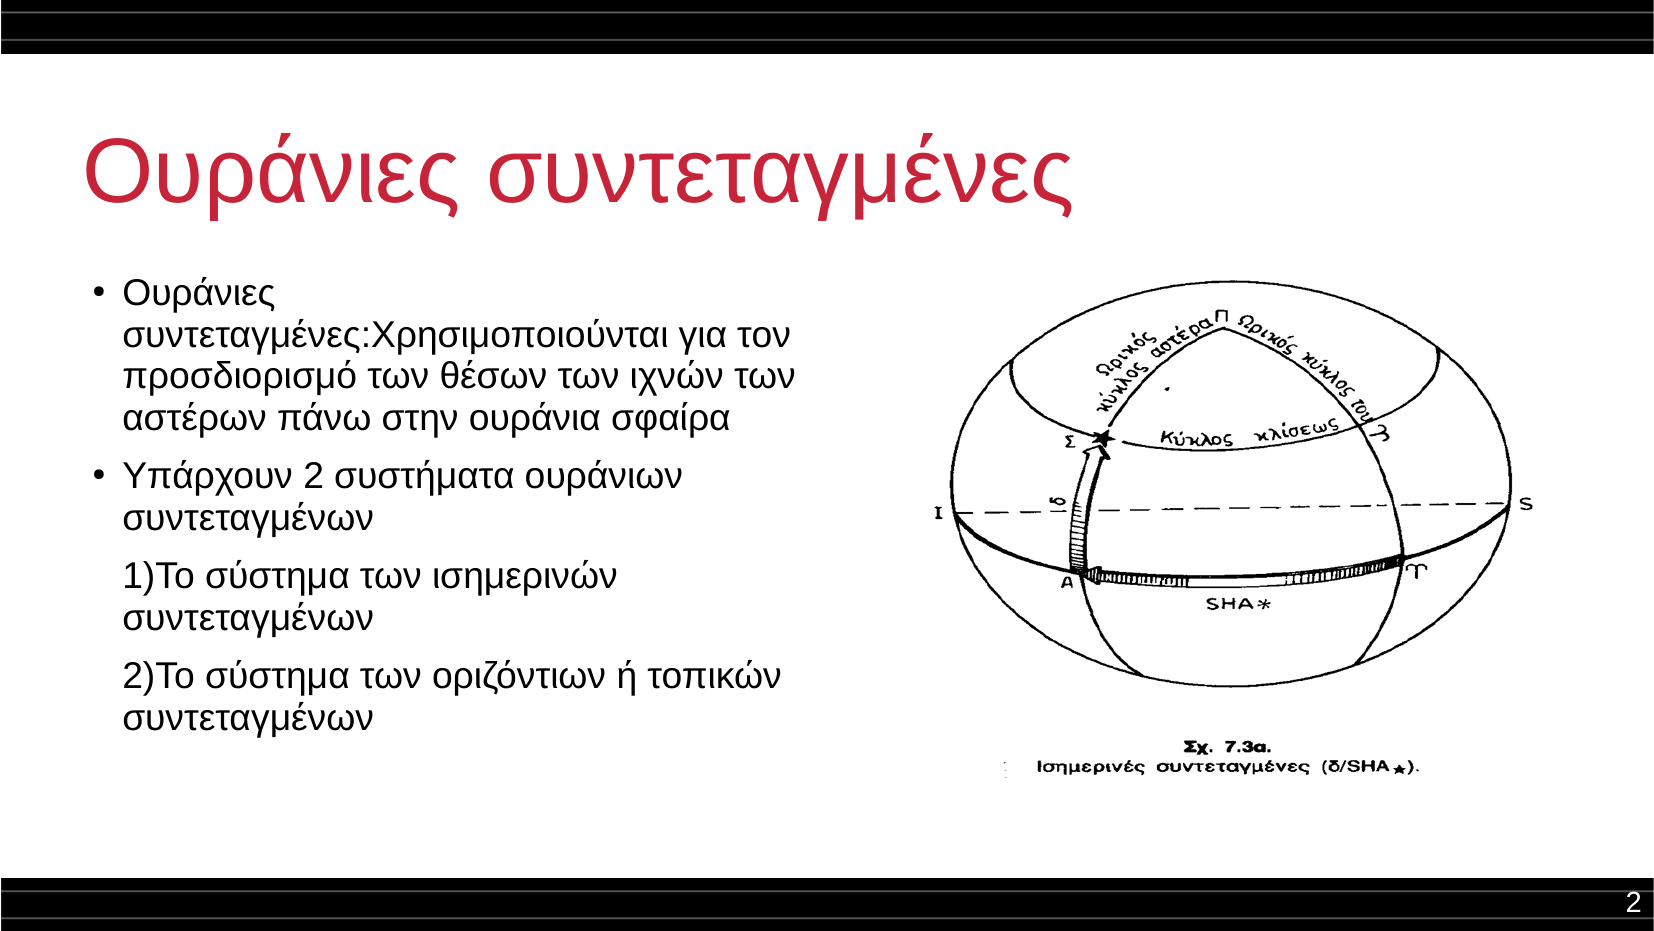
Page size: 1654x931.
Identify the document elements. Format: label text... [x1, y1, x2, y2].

picture [862, 271, 1576, 788]
picture [1, 0, 1654, 54]
list Ουράνιες συντεταγμένες:Χρησιμοποιούνται για τον προσδιορισμό των θέσων των ιχνών των αστέρων πάνω στην ουράνια σφαίρα Υπάρχουν 2 συστήματα ουράνιων συντεταγμένων 1)Το σύστημα των ισημερινών συντεταγμένων 2)Το σύστημα των οριζόντιων ή τοπικών συντεταγμένων [82, 271, 809, 788]
title Ουράνιες συντεταγμένες [82, 92, 1571, 249]
picture [1, 878, 1654, 931]
